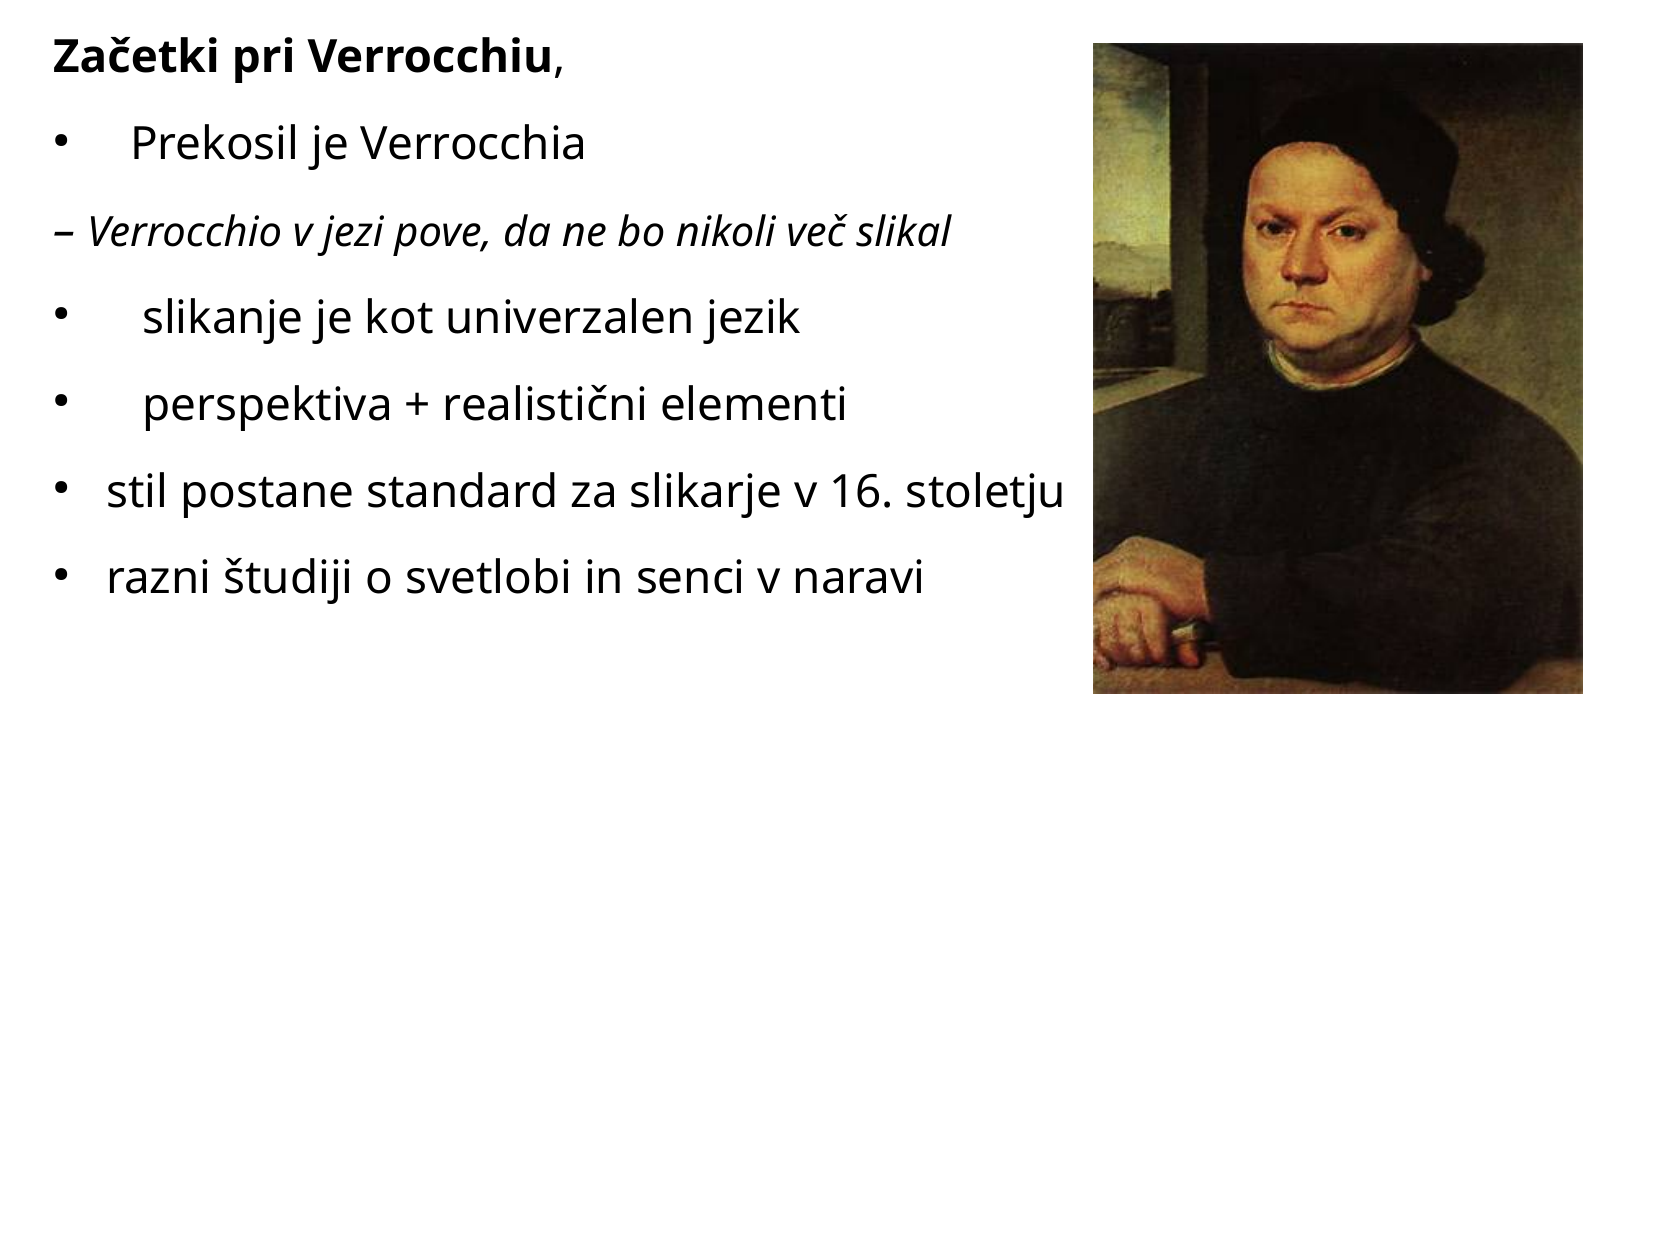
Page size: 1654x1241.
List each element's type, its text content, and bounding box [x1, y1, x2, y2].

picture [1093, 43, 1583, 694]
list Začetki pri Verrocchiu, Prekosil je Verrocchia – Verrocchio v jezi pove, da ne bo nikoli več slikal slikanje je kot univerzalen jezik perspektiva + realistični elementi stil postane standard za slikarje v 16. stoletju razni študiji o svetlobi in senci v naravi [35, 20, 1607, 1181]
